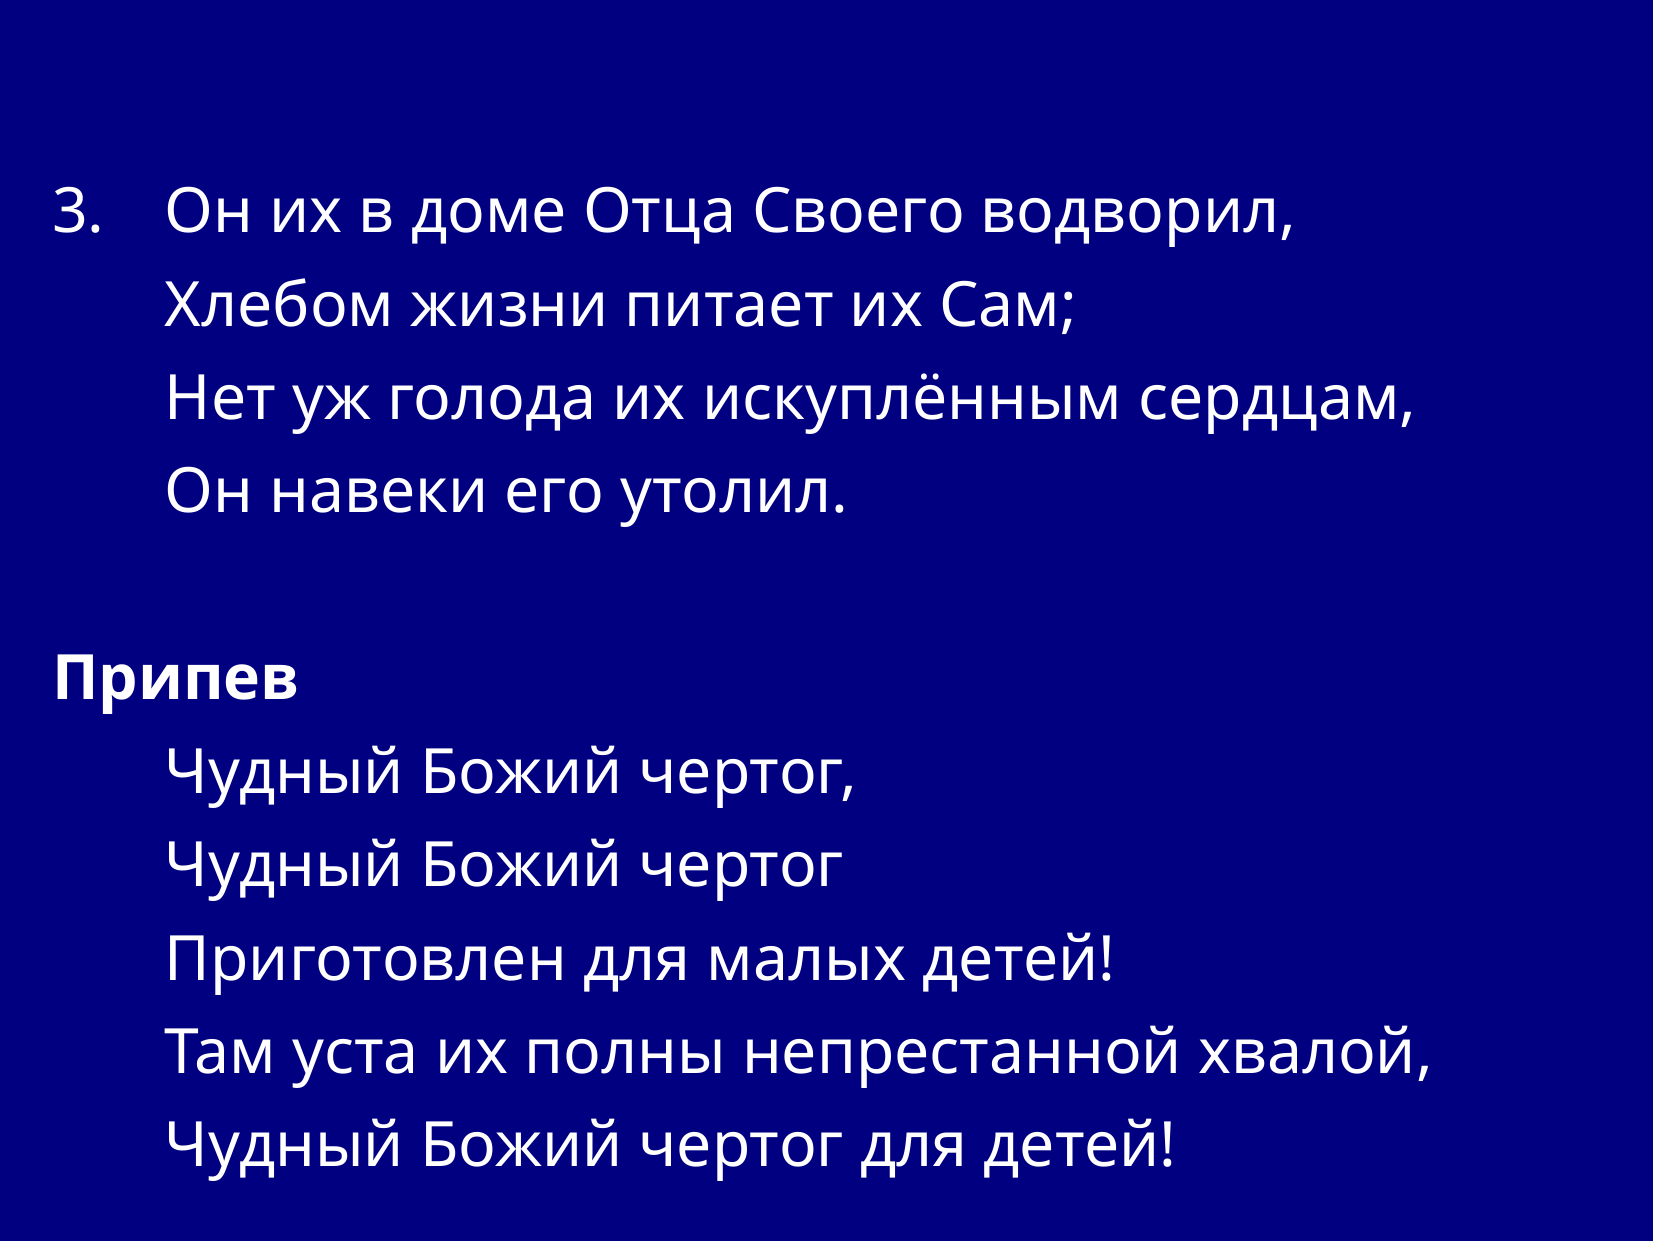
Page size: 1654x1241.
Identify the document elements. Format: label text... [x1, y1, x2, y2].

text_box 3. Он их в доме Отца Своего водворил, Хлебом жизни питает их Сам; Нет уж голода их искуплённым сердцам, Он навеки его утолил. Припев Чудный Божий чертог, Чудный Божий чертог Приготовлен для малых детей! Там уста их полны непрестанной хвалой, Чудный Божий чертог для детей! [37, 150, 1651, 1163]
